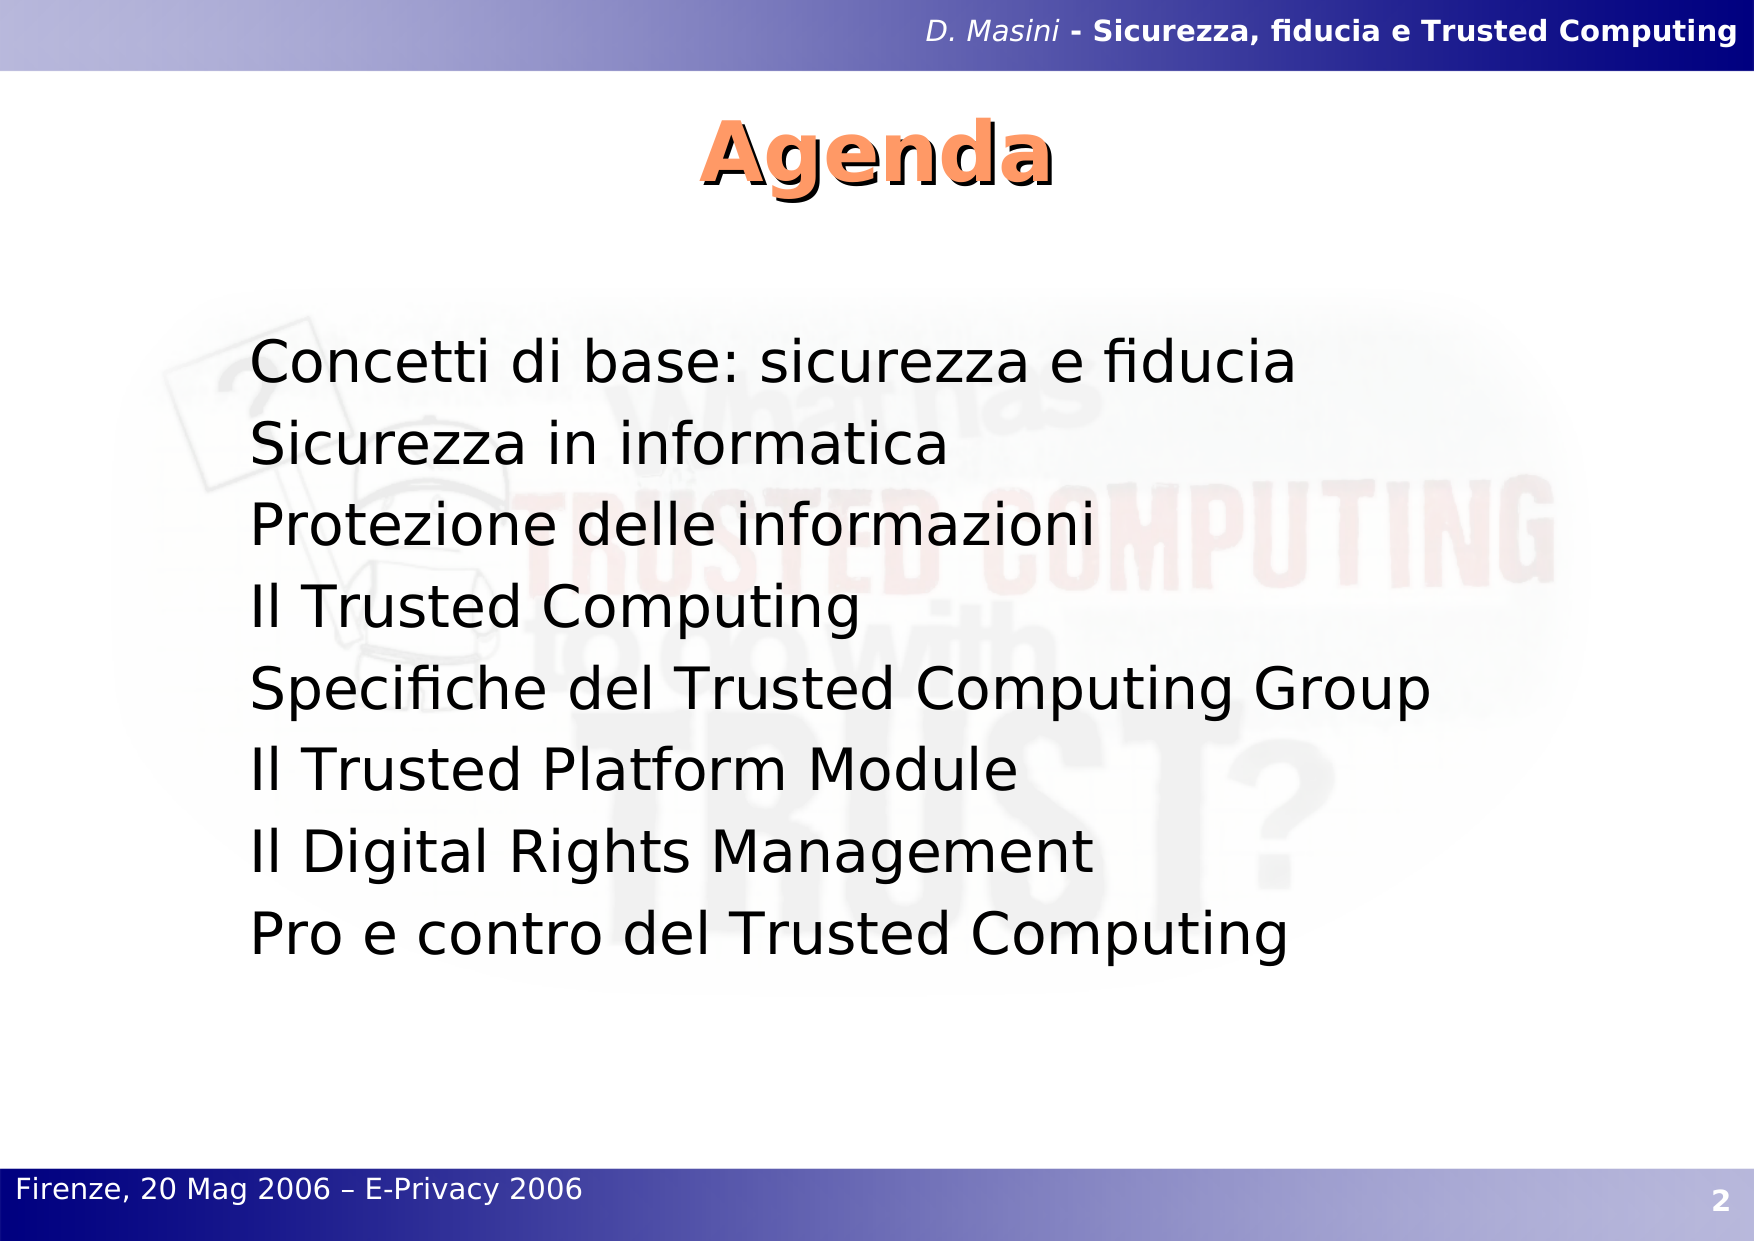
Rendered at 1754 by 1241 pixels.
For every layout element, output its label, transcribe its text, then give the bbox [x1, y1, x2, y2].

text_box Firenze, 20 Mag 2006 – E-Privacy 2006 [0, 1175, 1314, 1234]
picture [0, 0, 1754, 1241]
title Agenda [87, 49, 1667, 257]
text_box <number> [1641, 1185, 1732, 1223]
list Concetti di base: sicurezza e fiducia Sicurezza in informatica Protezione delle informazioni Il Trusted Computing Specifiche del Trusted Computing Group Il Trusted Platform Module Il Digital Rights Management Pro e contro del Trusted Computing [249, 330, 1505, 1081]
text_box D. Masini - Sicurezza, fiducia e Trusted Computing [602, 7, 1754, 63]
